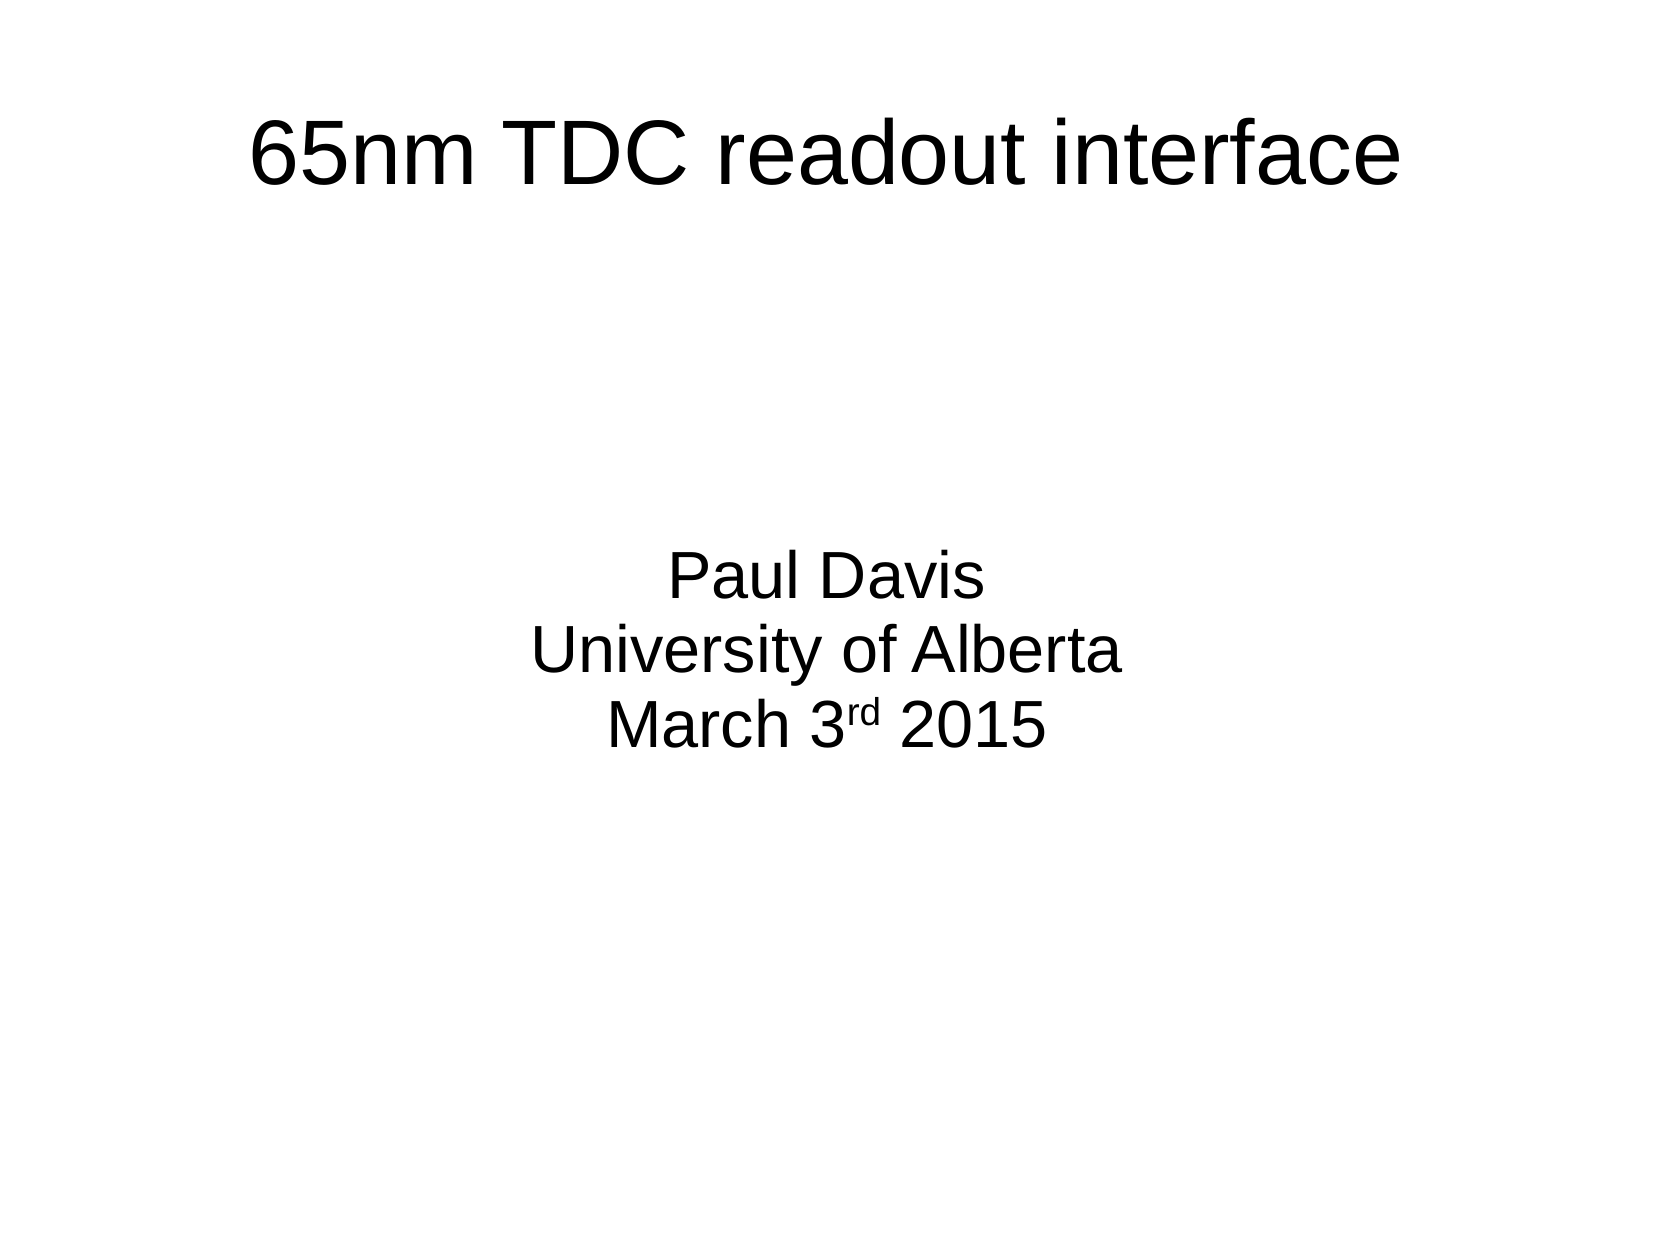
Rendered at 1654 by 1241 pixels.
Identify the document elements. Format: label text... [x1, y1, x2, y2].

title 65nm TDC readout interface [82, 49, 1571, 257]
subtitle Paul Davis University of Alberta March 3rd 2015 [82, 290, 1571, 1010]
